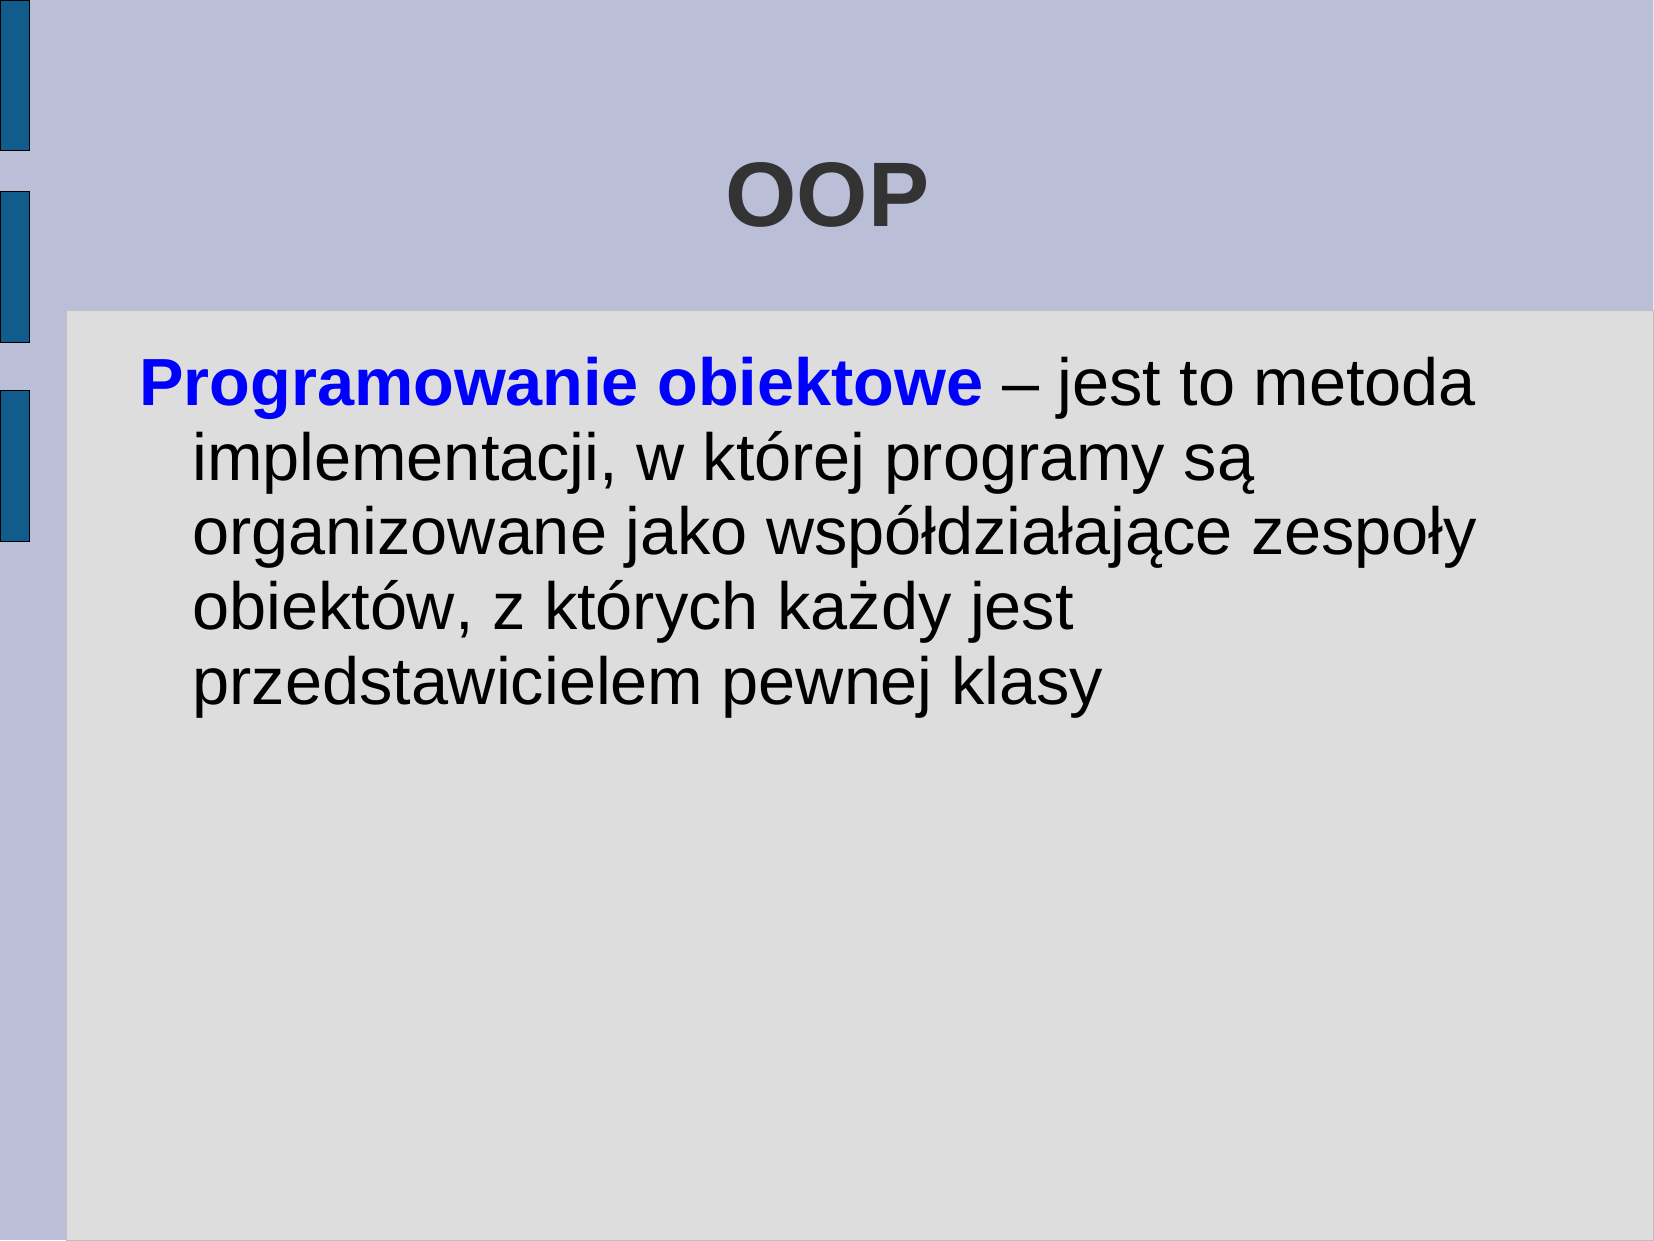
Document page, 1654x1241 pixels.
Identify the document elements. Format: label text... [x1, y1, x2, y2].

title OOP [121, 98, 1534, 291]
list Programowanie obiektowe – jest to metoda implementacji, w której programy są organizowane jako współdziałające zespoły obiektów, z których każdy jest przedstawicielem pewnej klasy [121, 344, 1534, 1112]
